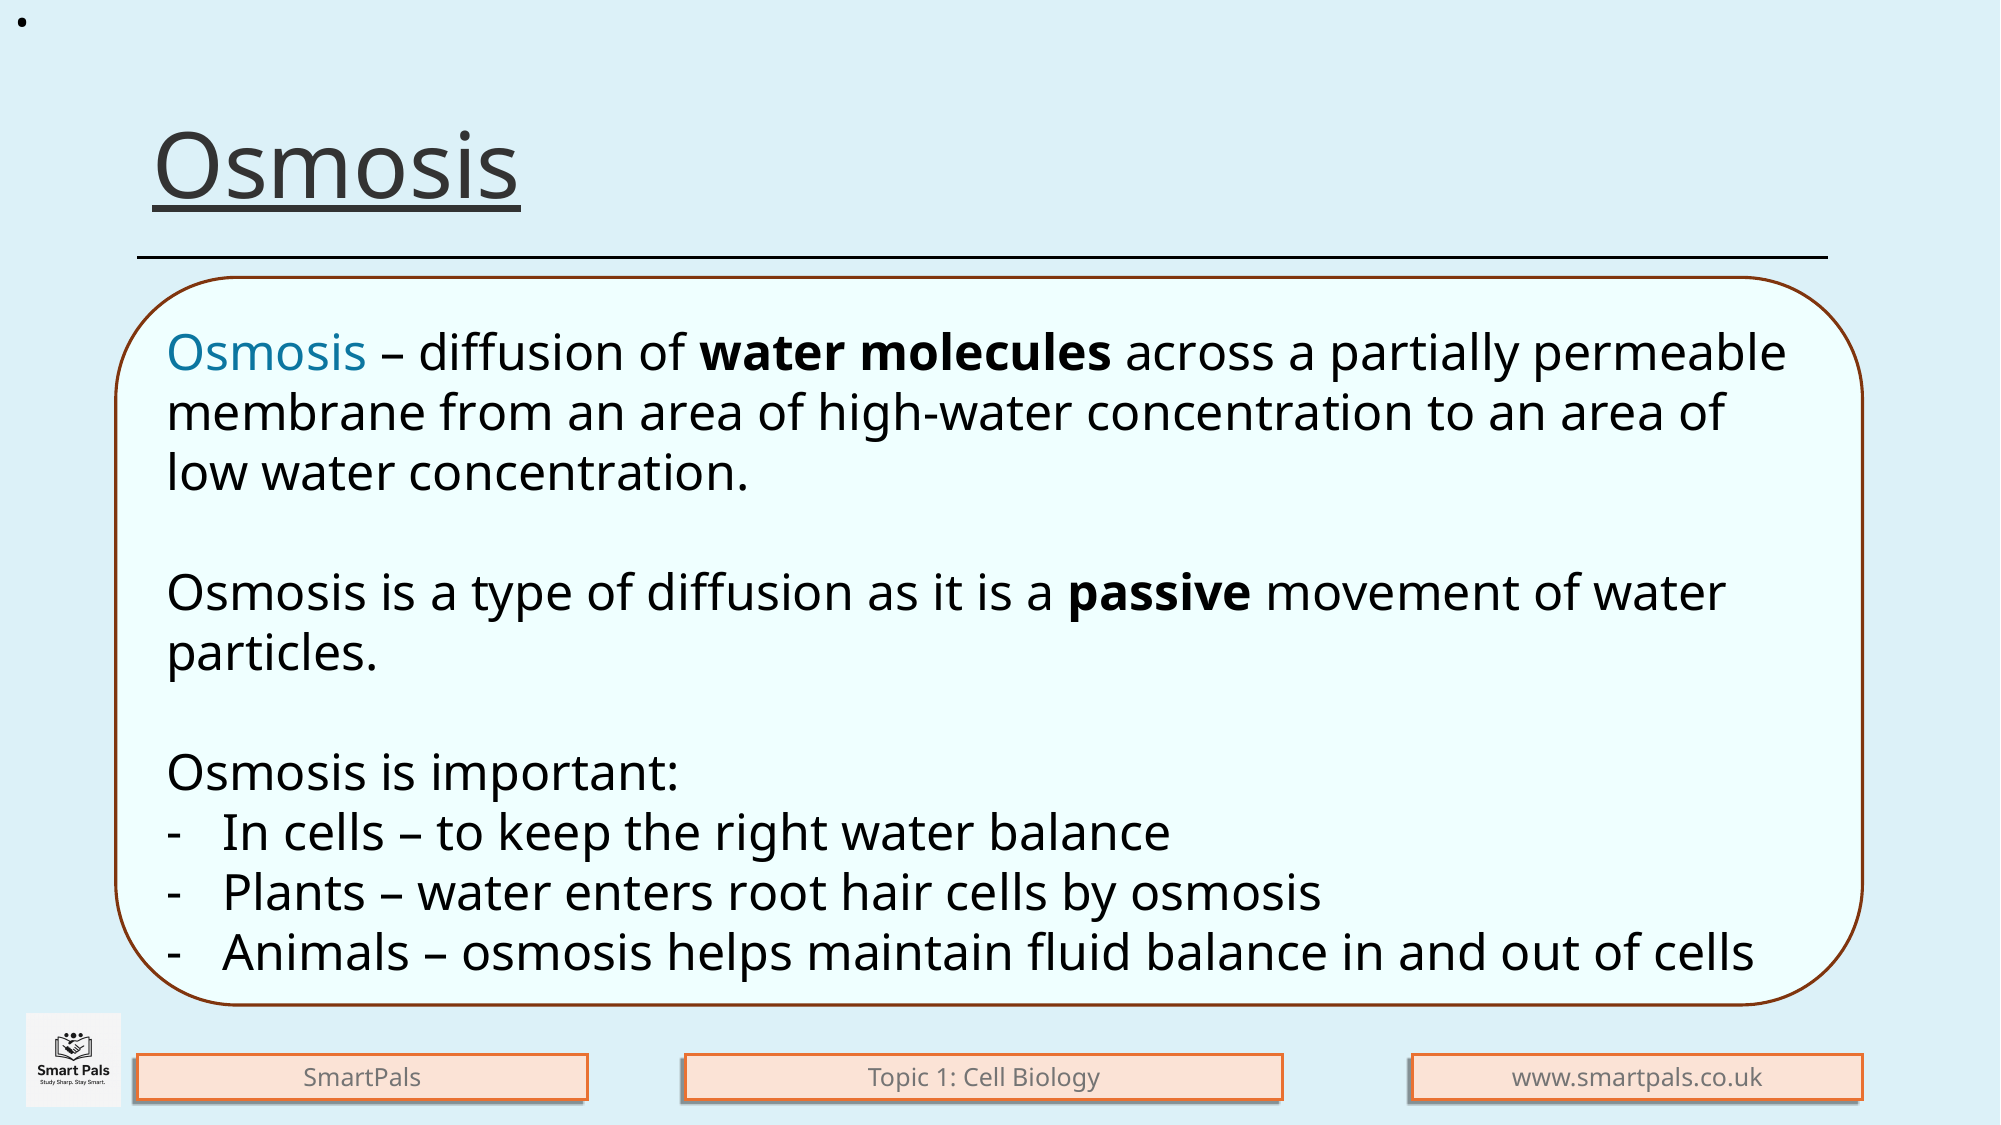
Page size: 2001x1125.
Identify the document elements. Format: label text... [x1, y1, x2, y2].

text_box "Therapeutic cloning = NO rejection! Same DNA = happy immune system." [0, 0, 1373, 56]
text_box Osmosis – diffusion of water molecules across a partially permeable membrane from an area of high-water concentration to an area of low water concentration. Osmosis is a type of diffusion as it is a passive movement of water particles. Osmosis is important: In cells – to keep the right water balance Plants – water enters root hair cells by osmosis Animals – osmosis helps maintain fluid balance in and out of cells [115, 277, 1863, 1006]
title Osmosis [137, 59, 1863, 278]
